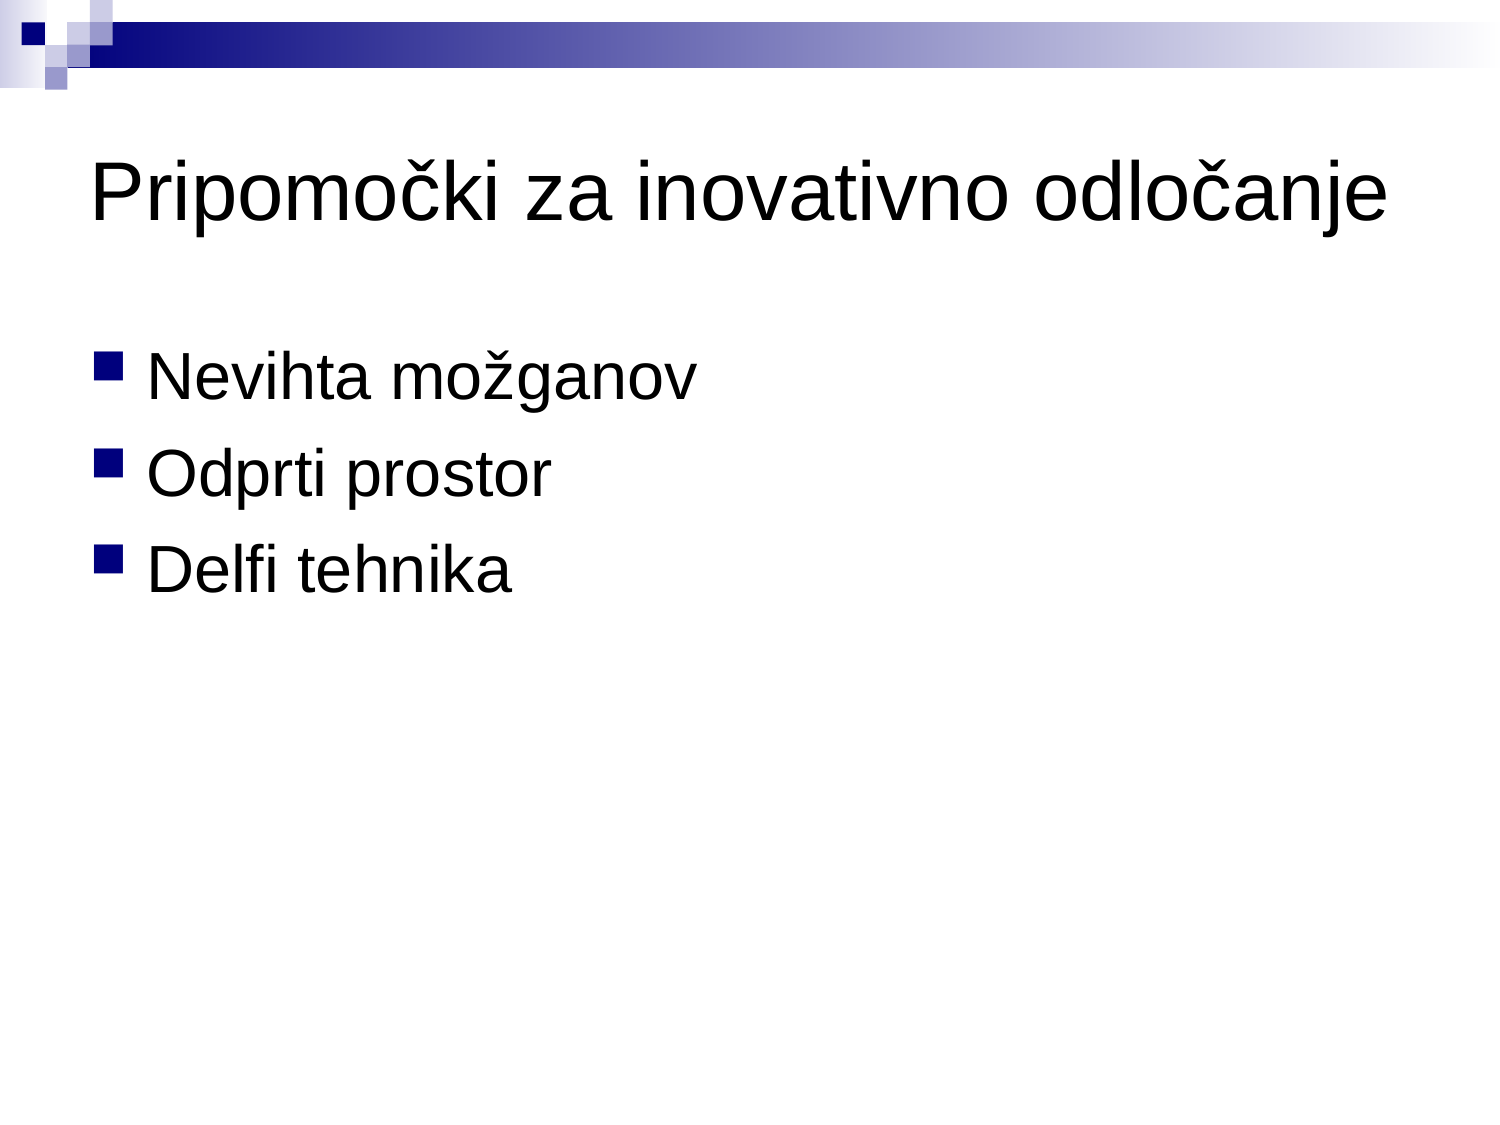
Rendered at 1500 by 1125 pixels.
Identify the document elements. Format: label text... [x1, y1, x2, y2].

title Pripomočki za inovativno odločanje [75, 75, 1426, 301]
list Nevihta možganov Odprti prostor Delfi tehnika [75, 324, 1426, 963]
